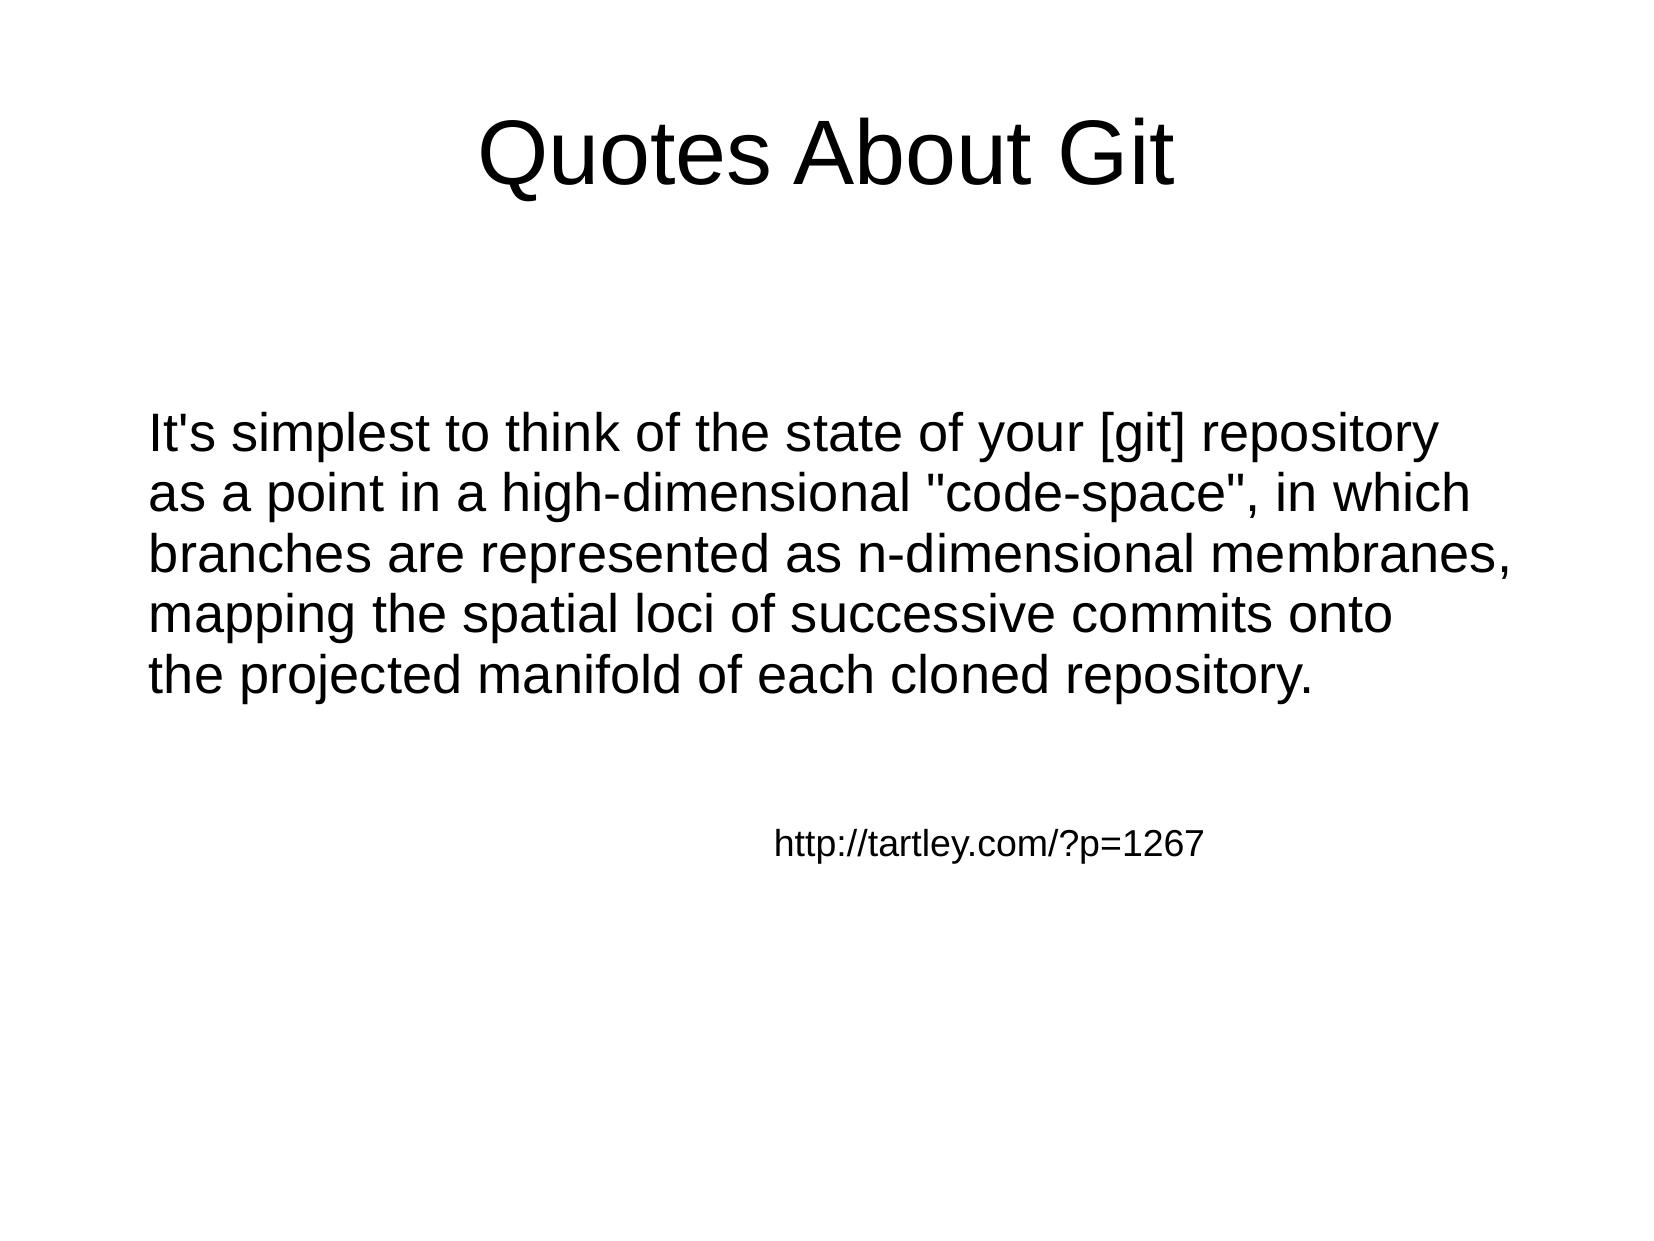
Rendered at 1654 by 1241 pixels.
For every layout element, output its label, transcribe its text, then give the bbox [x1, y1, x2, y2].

text_box It's simplest to think of the state of your [git] repository as a point in a high-dimensional "code-space", in which branches are represented as n-dimensional membranes, mapping the spatial loci of successive commits onto the projected manifold of each cloned repository. [134, 394, 1529, 713]
title Quotes About Git [82, 49, 1571, 257]
text_box http://tartley.com/?p=1267 [759, 815, 1221, 873]
